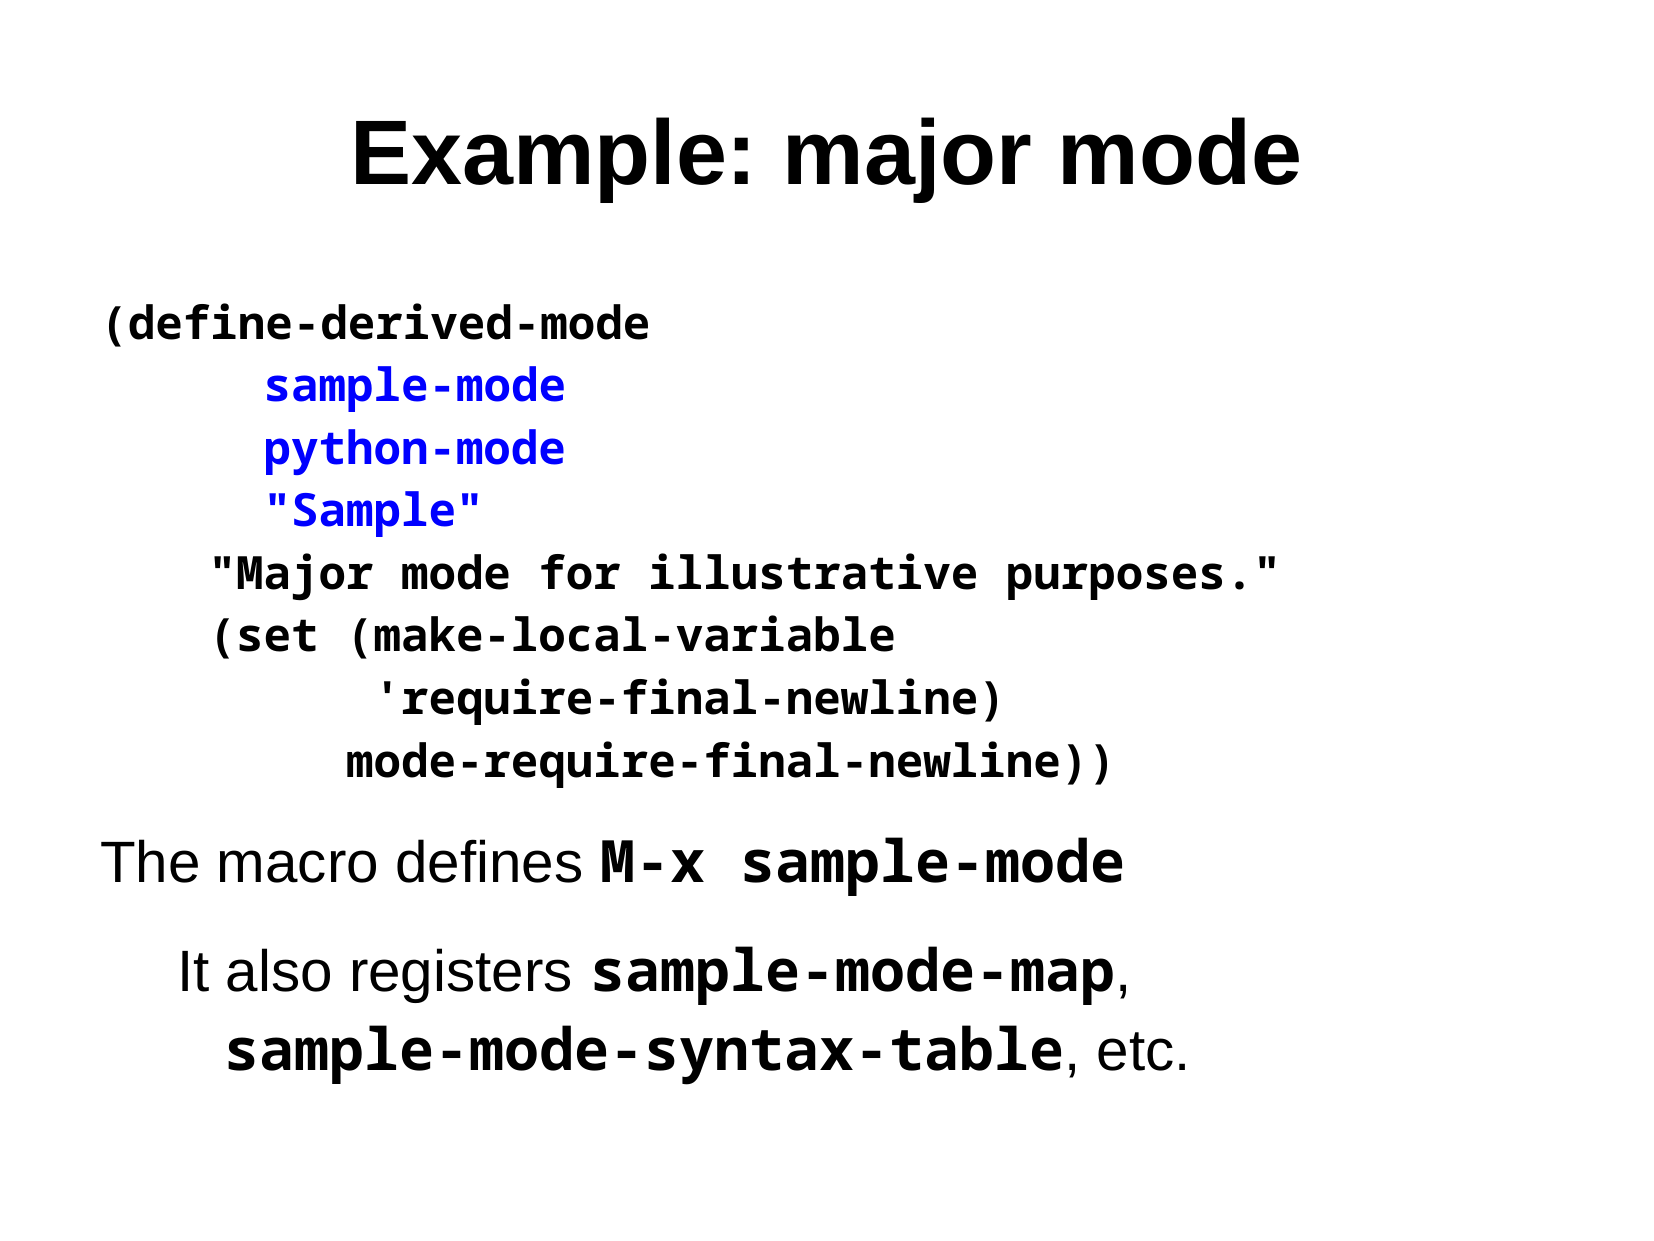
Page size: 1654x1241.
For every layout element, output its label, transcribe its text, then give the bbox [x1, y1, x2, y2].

list (define-derived-mode sample-mode python-mode "Sample" "Major mode for illustrative purposes." (set (make-local-variable 'require-final-newline) mode-require-final-newline)) The macro defines M-x sample-mode It also registers sample-mode-map, sample-mode-syntax-table, etc. [82, 290, 1571, 1094]
title Example: major mode [82, 56, 1571, 250]
